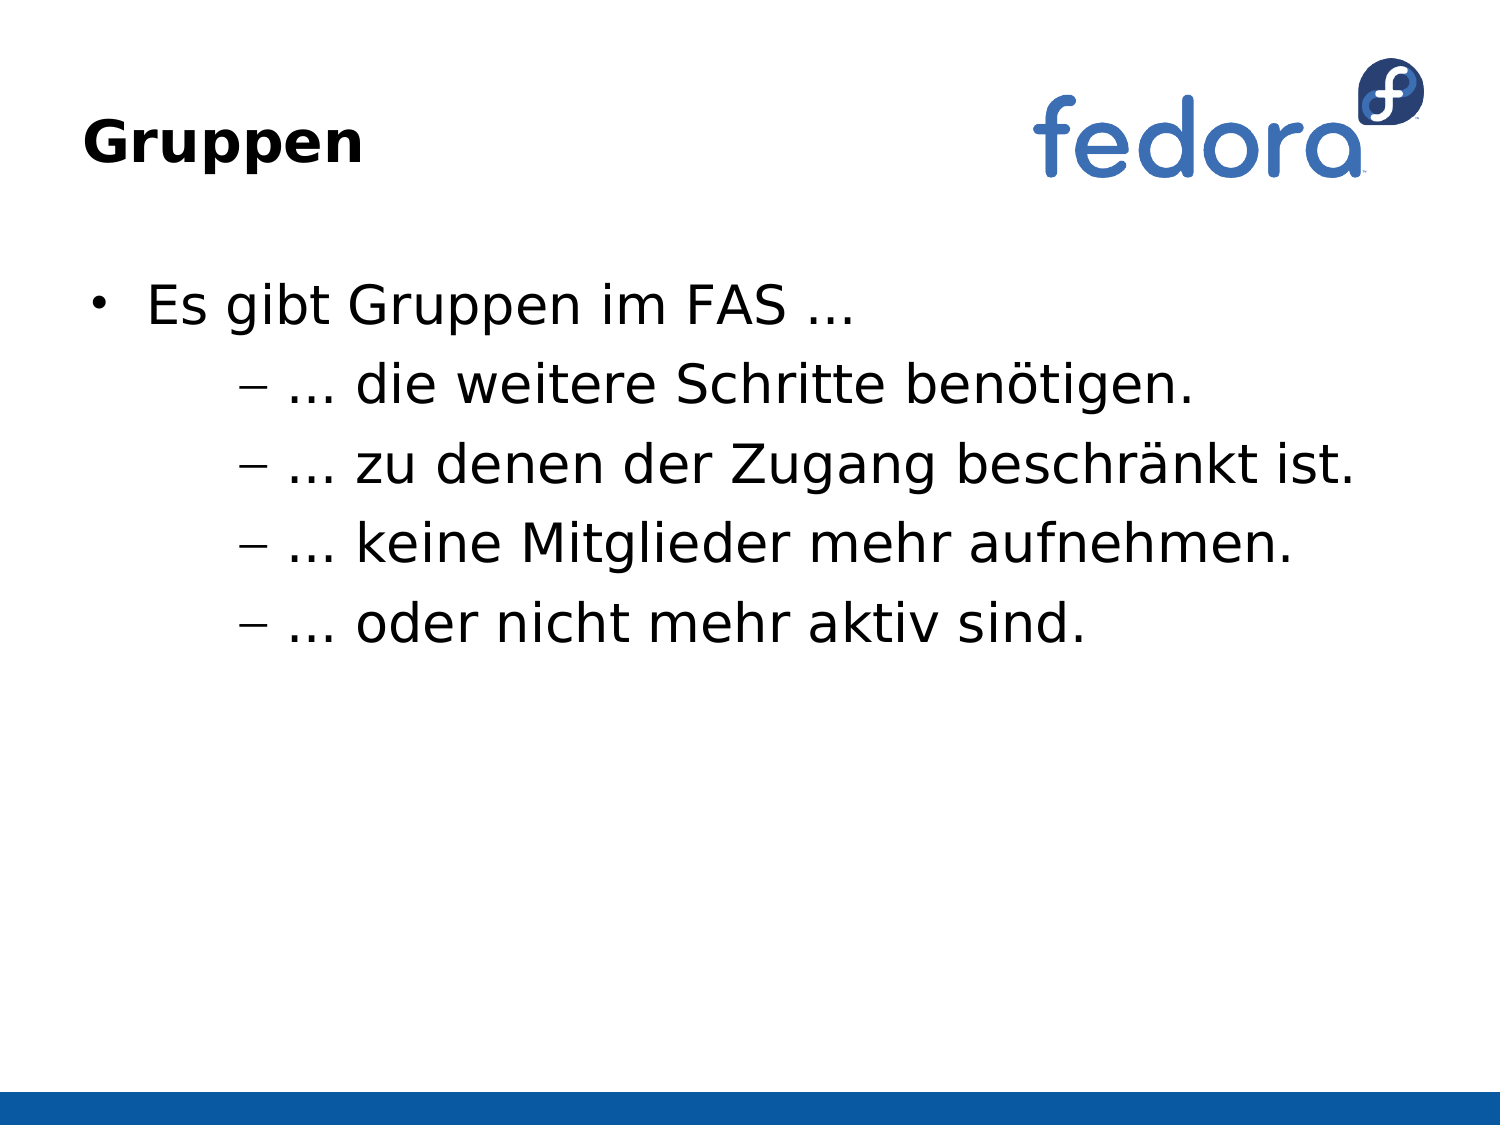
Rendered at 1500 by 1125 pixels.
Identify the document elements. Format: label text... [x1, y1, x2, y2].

picture [0, 1092, 1500, 1125]
title Gruppen [67, 42, 1034, 237]
list Es gibt Gruppen im FAS ... ... die weitere Schritte benötigen. ... zu denen der Zugang beschränkt ist. ... keine Mitglieder mehr aufnehmen. ... oder nicht mehr aktiv sind. [75, 262, 1425, 1006]
picture [1034, 58, 1424, 178]
